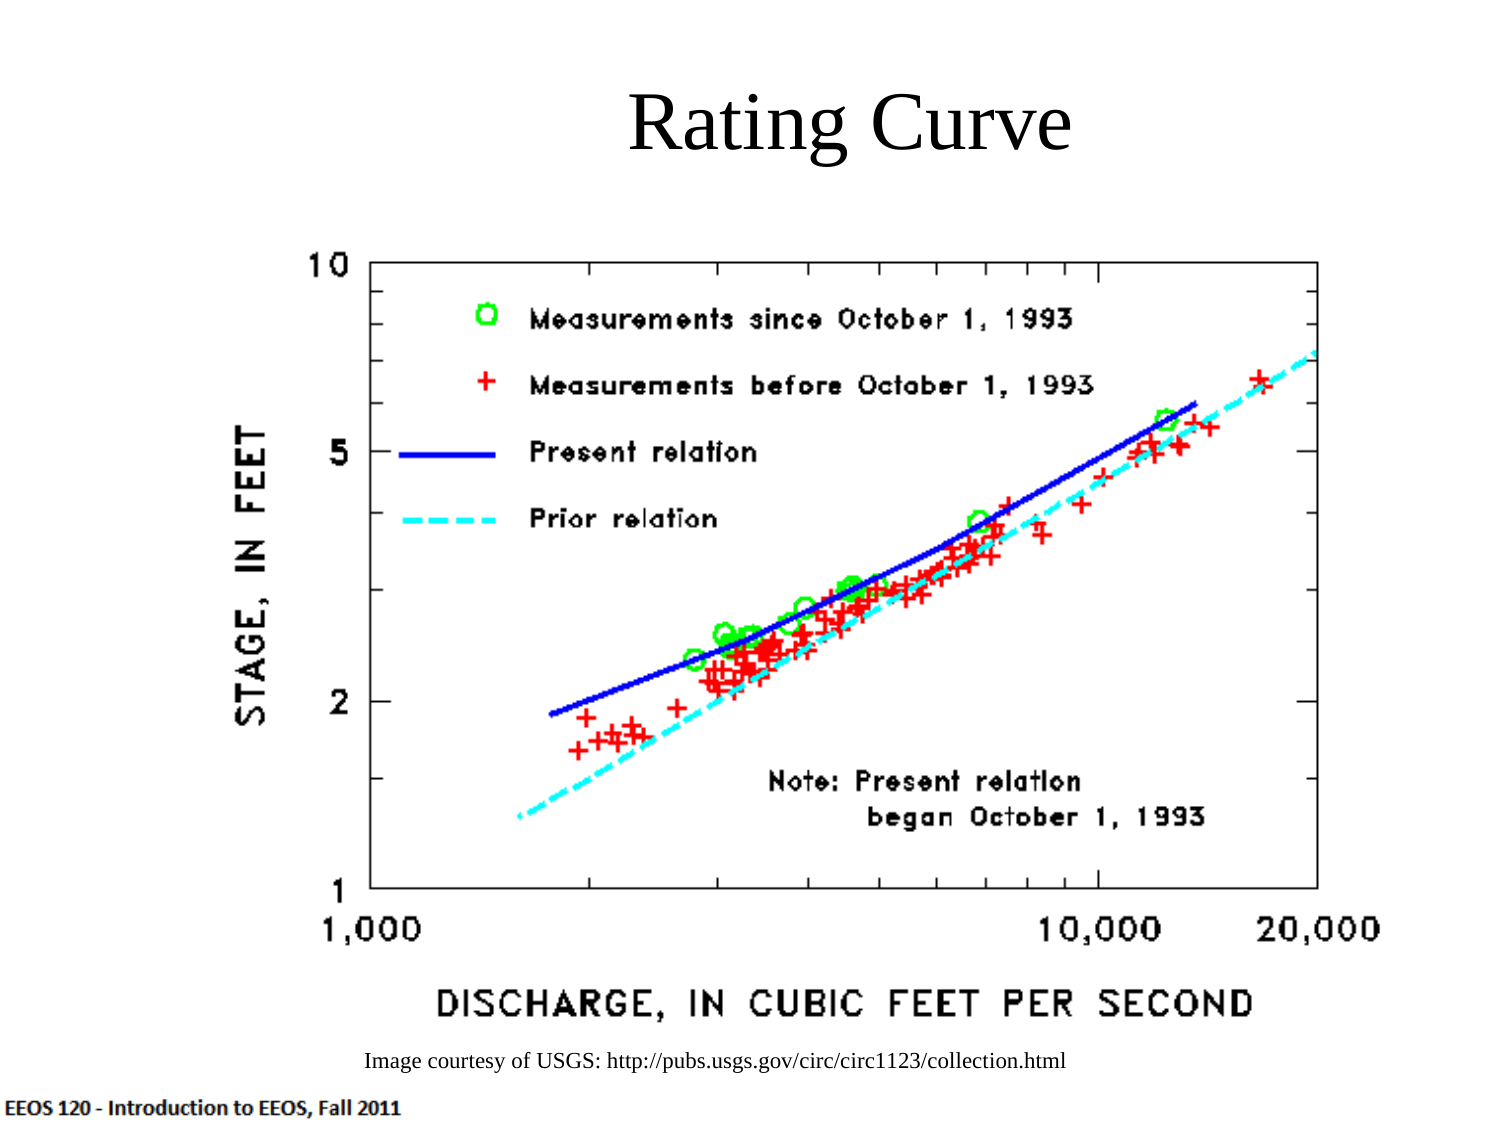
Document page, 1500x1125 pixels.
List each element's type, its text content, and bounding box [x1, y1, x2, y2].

picture [200, 237, 1388, 1038]
picture [0, 1090, 406, 1125]
text_box Image courtesy of USGS: http://pubs.usgs.gov/circ/circ1123/collection.html [349, 1037, 1083, 1081]
text_box Rating Curve [612, 58, 1090, 175]
